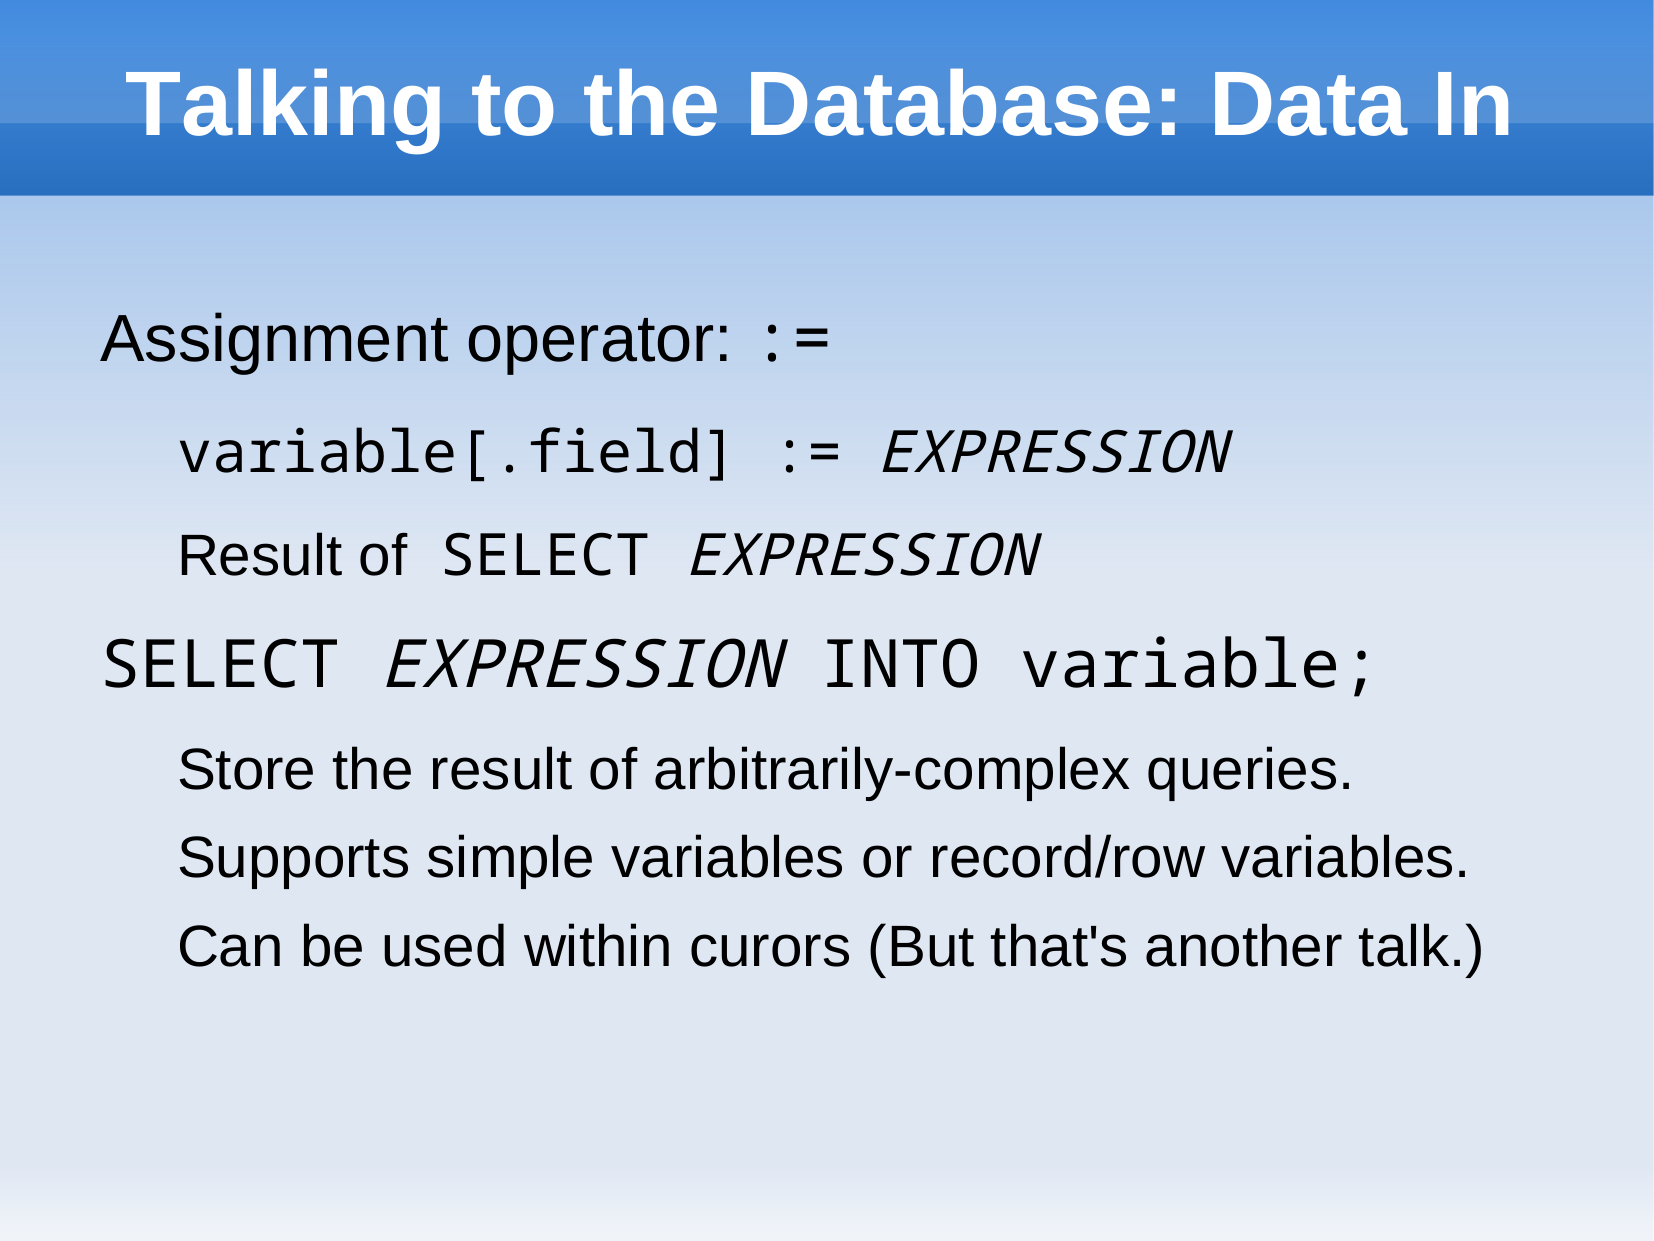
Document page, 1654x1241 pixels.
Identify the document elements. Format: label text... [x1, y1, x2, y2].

title Talking to the Database: Data In [76, 7, 1565, 200]
picture [0, 0, 1654, 1241]
list Assignment operator: := variable[.field] := EXPRESSION Result of SELECT EXPRESSION SELECT EXPRESSION INTO variable; Store the result of arbitrarily-complex queries. Supports simple variables or record/row variables. Can be used within curors (But that's another talk.) [82, 290, 1571, 1094]
